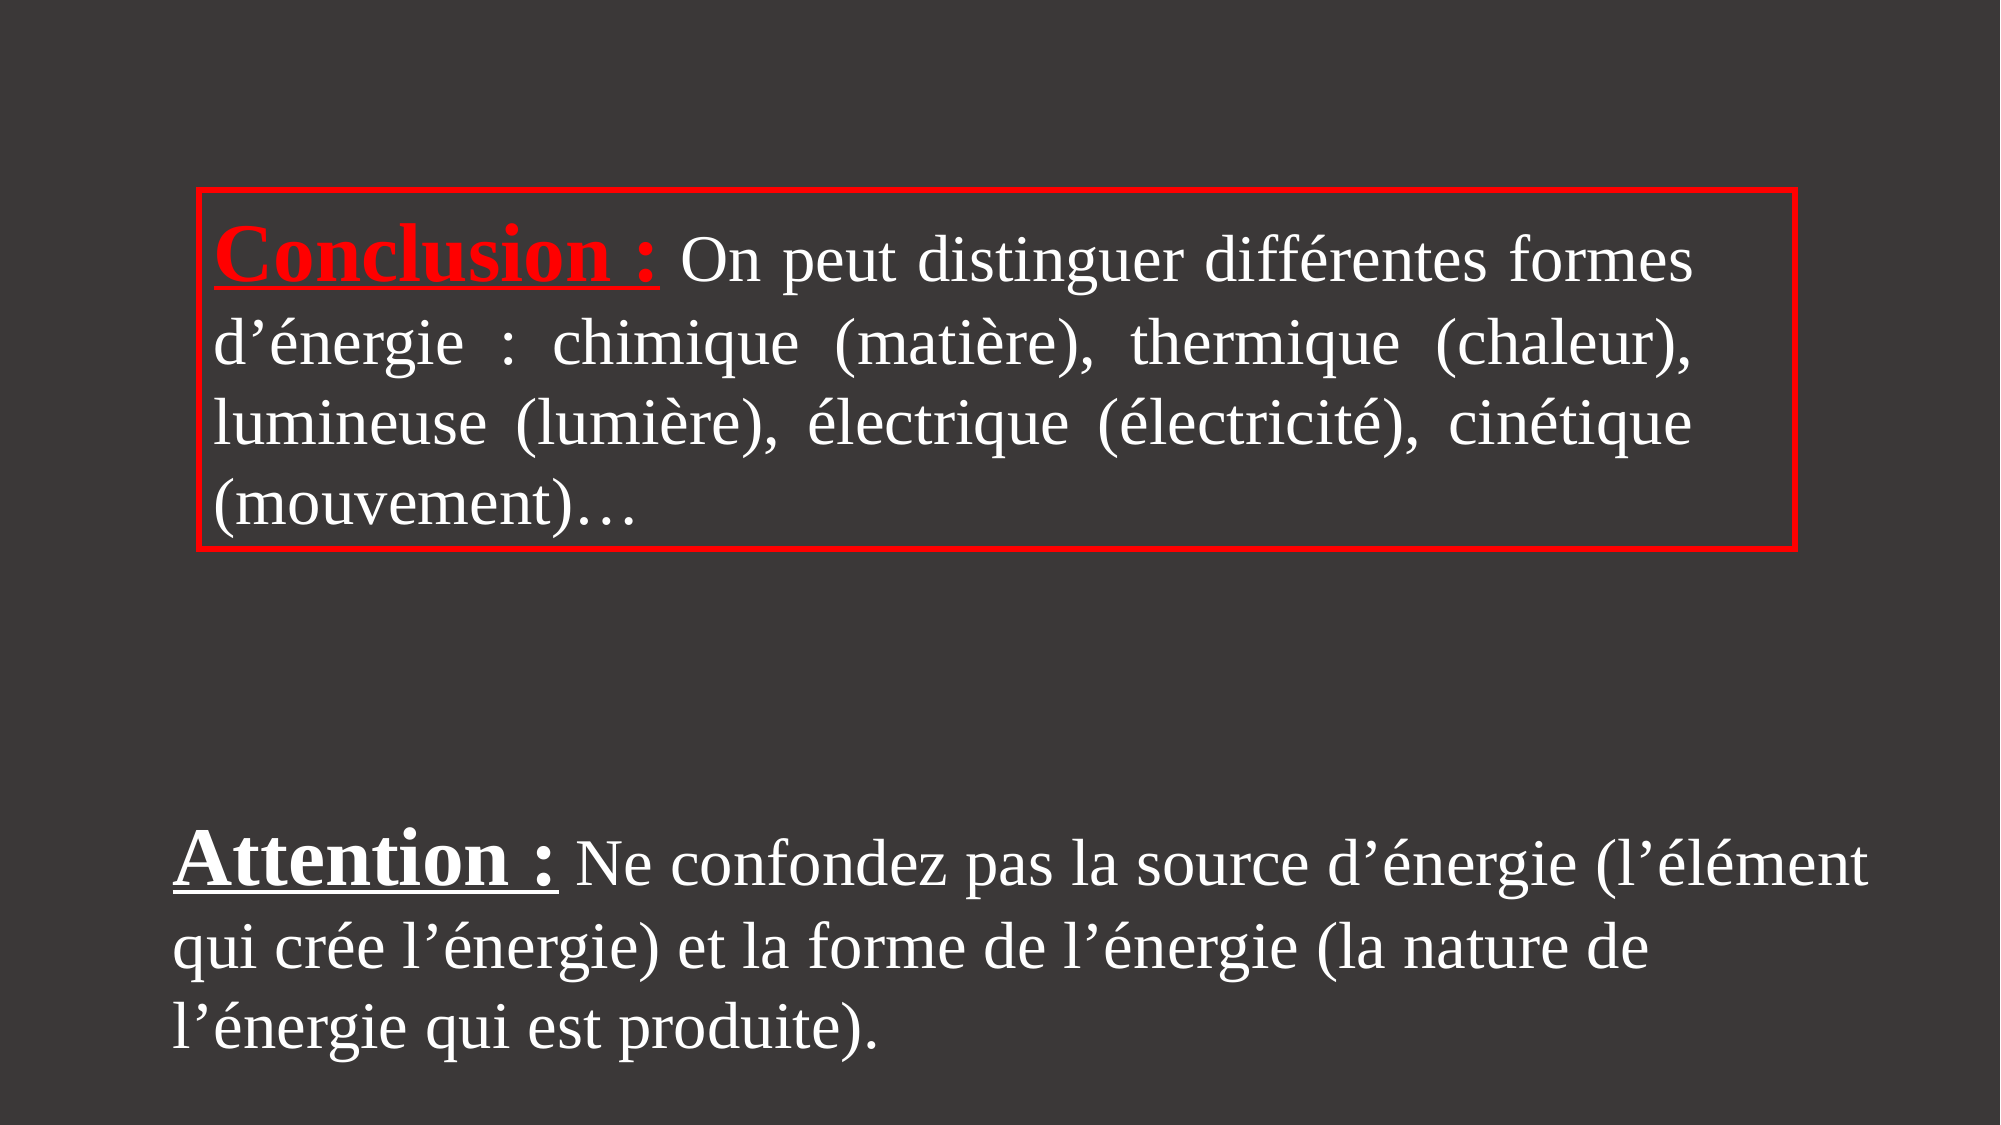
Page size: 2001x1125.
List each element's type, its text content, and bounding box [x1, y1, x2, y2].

text_box Conclusion : On peut distinguer différentes formes d’énergie : chimique (matière), thermique (chaleur), lumineuse (lumière), électrique (électricité), cinétique (mouvement)… [198, 190, 1796, 549]
text_box Attention : Ne confondez pas la source d’énergie (l’élément qui crée l’énergie) et la forme de l’énergie (la nature de l’énergie qui est produite). [157, 794, 1914, 1072]
